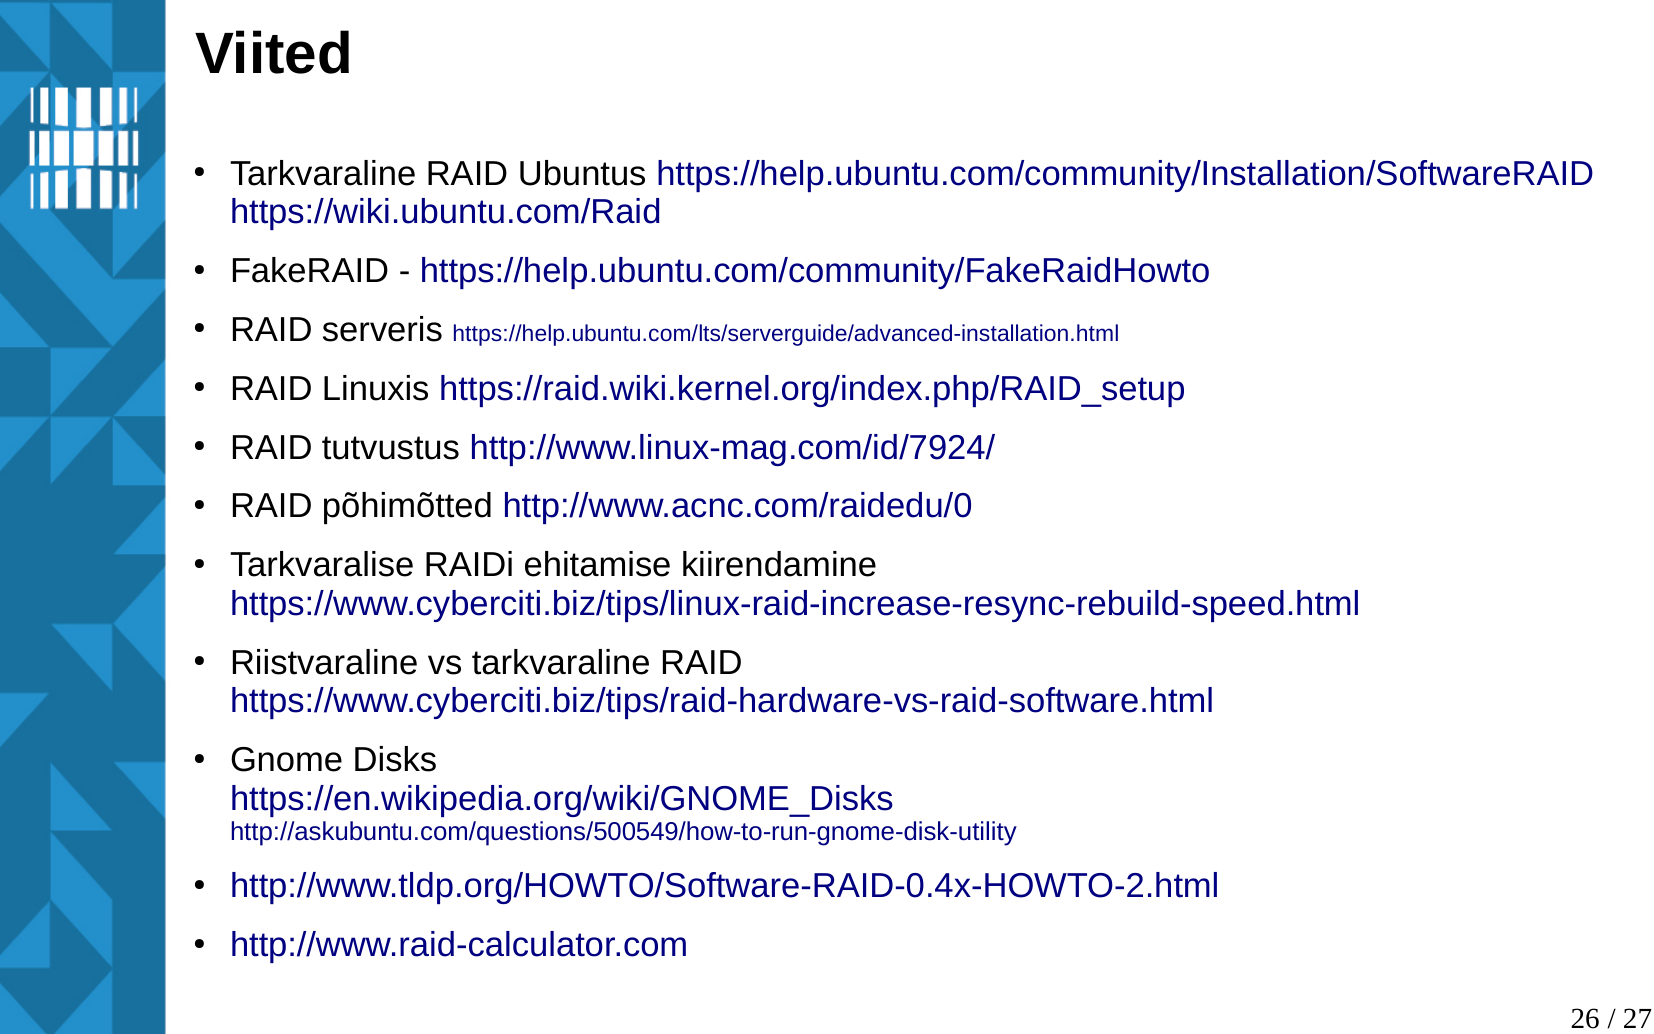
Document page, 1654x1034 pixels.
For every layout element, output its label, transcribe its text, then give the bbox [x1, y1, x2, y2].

title Viited [195, 11, 1465, 95]
list Tarkvaraline RAID Ubuntus https://help.ubuntu.com/community/Installation/SoftwareRAID https://wiki.ubuntu.com/Raid FakeRAID - https://help.ubuntu.com/community/FakeRaidHowto RAID serveris https://help.ubuntu.com/lts/serverguide/advanced-installation.html RAID Linuxis https://raid.wiki.kernel.org/index.php/RAID_setup RAID tutvustus http://www.linux-mag.com/id/7924/ RAID põhimõtted http://www.acnc.com/raidedu/0 Tarkvaralise RAIDi ehitamise kiirendamine https://www.cyberciti.biz/tips/linux-raid-increase-resync-rebuild-speed.html Riistvaraline vs tarkvaraline RAID https://www.cyberciti.biz/tips/raid-hardware-vs-raid-software.html Gnome Disks https://en.wikipedia.org/wiki/GNOME_Disks http://askubuntu.com/questions/500549/how-to-run-gnome-disk-utility http://www.tldp.org/HOWTO/Software-RAID-0.4x-HOWTO-2.html http://www.raid-calculator.com [181, 153, 1595, 993]
